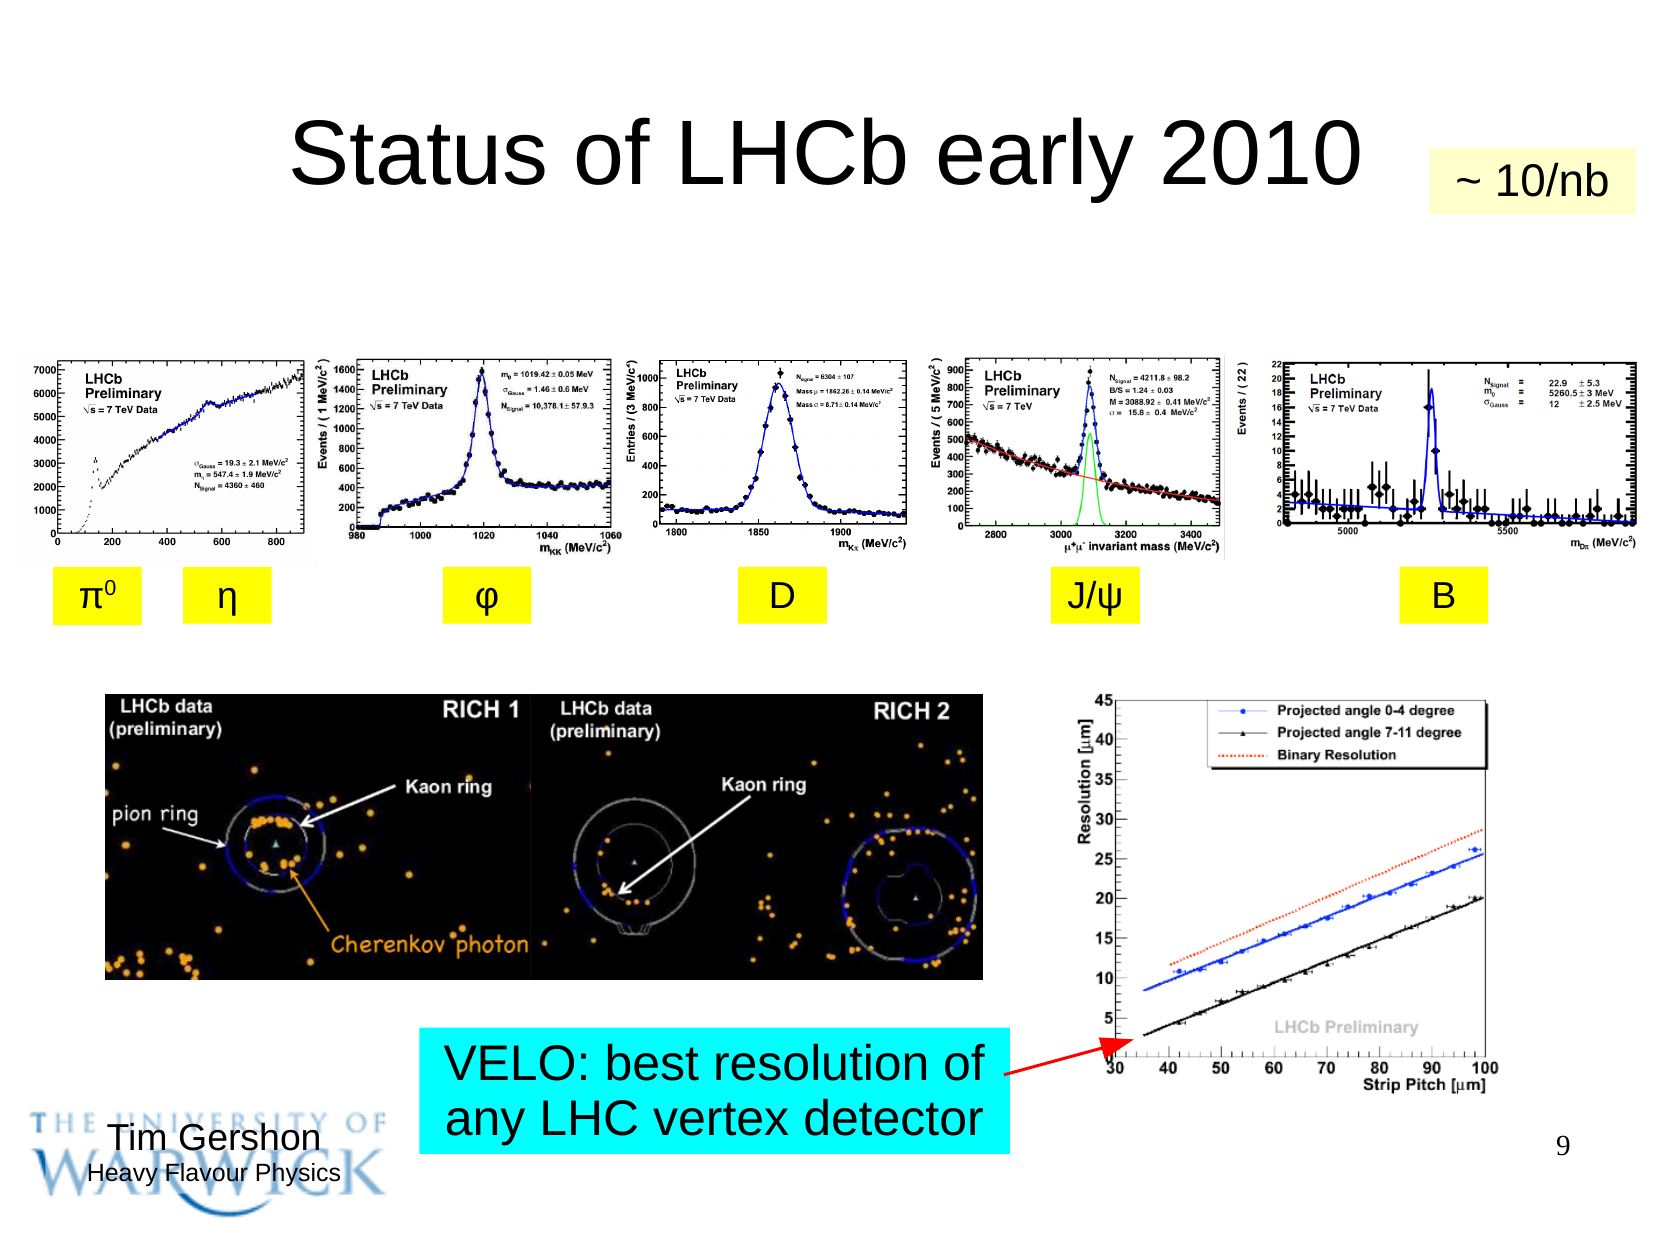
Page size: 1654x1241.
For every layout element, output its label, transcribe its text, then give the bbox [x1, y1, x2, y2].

text_box η [183, 566, 272, 624]
text_box Tim Gershon Heavy Flavour Physics [45, 1108, 383, 1194]
picture [105, 694, 983, 980]
picture [1065, 679, 1507, 1104]
text_box B [1399, 566, 1489, 624]
picture [19, 1106, 406, 1232]
text_box π0 [53, 566, 142, 626]
title Status of LHCb early 2010 [82, 56, 1571, 250]
text_box VELO: best resolution of any LHC vertex detector [419, 1027, 1010, 1154]
text_box D [738, 566, 827, 624]
text_box ~ 10/nb [1429, 147, 1636, 214]
picture [15, 348, 1225, 568]
picture [1232, 352, 1646, 555]
text_box φ [442, 566, 532, 624]
text_box J/ψ [1051, 566, 1140, 624]
